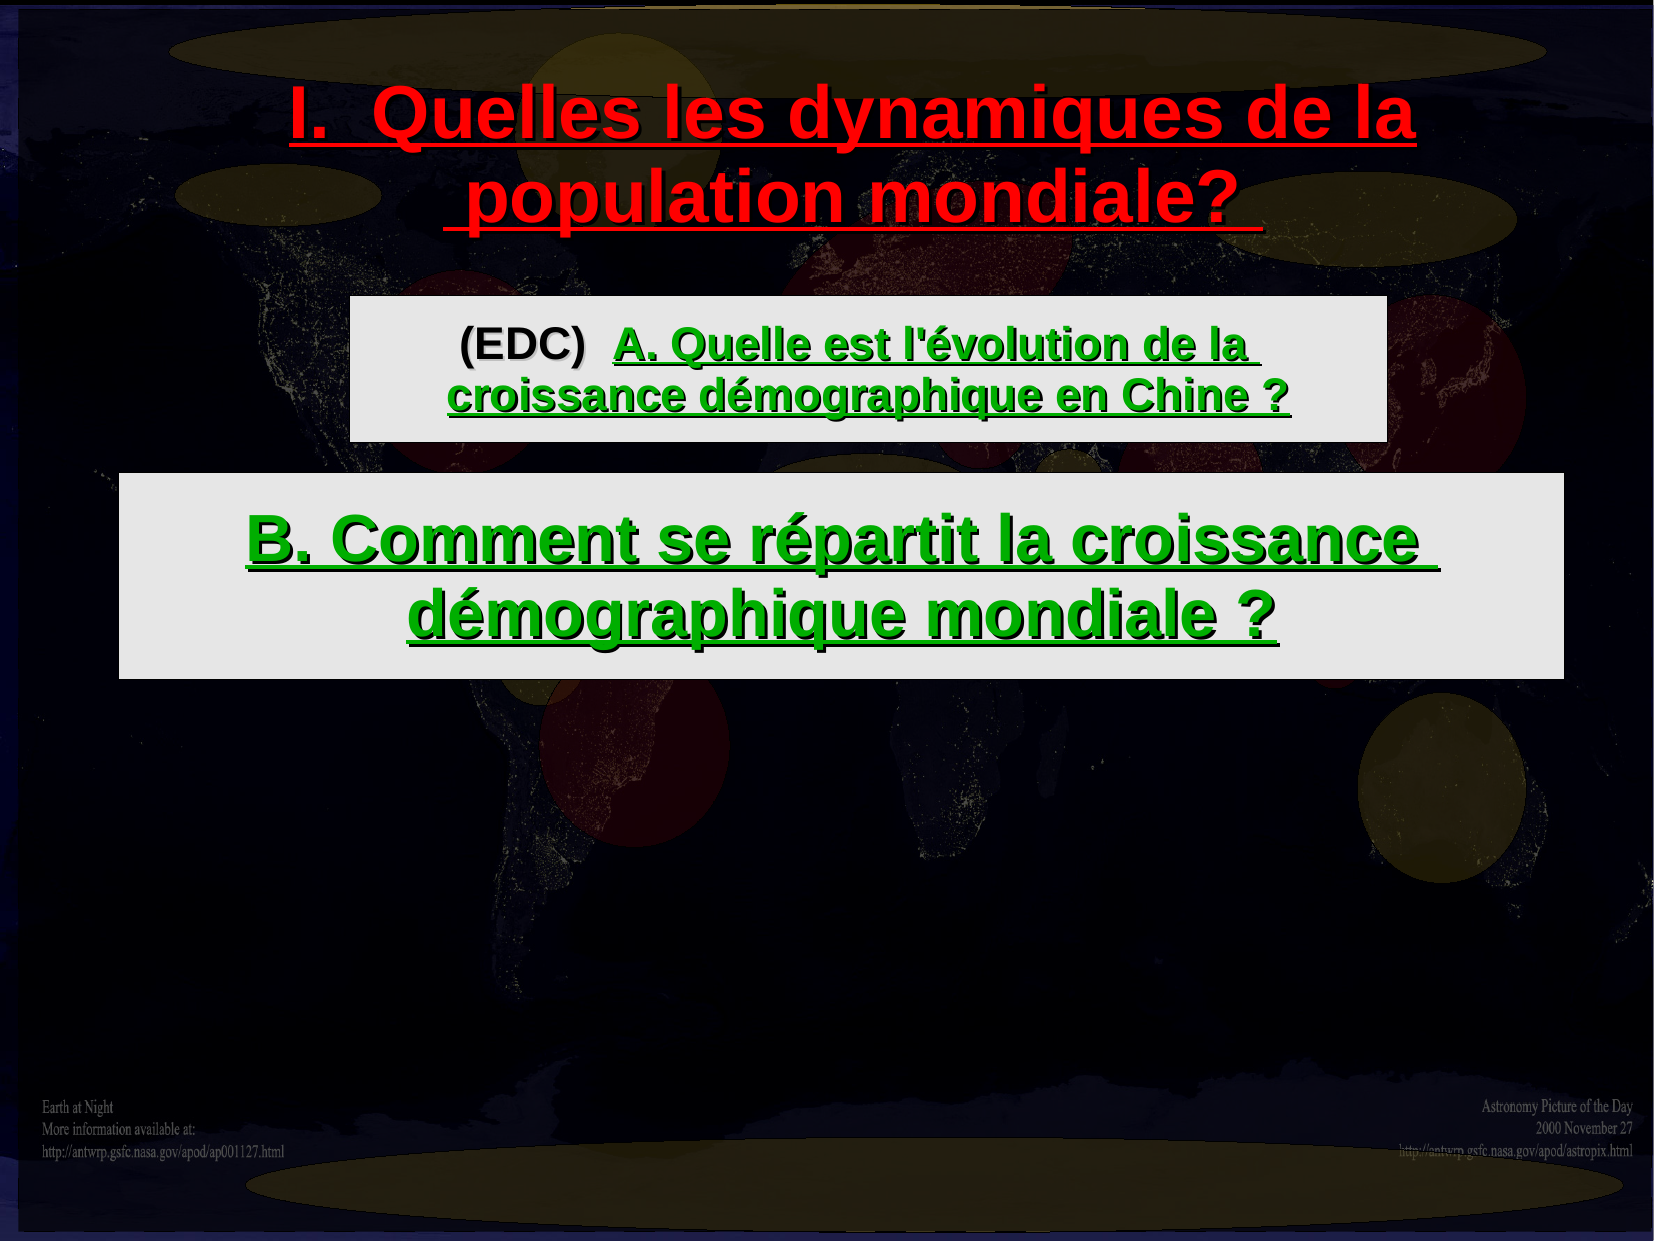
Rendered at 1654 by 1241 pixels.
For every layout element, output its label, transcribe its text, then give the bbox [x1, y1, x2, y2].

text_box [18, 3, 1652, 1233]
text_box I. Quelles les dynamiques de la population mondiale? [58, 70, 1649, 239]
picture [0, 5, 1654, 1241]
text_box B. Comment se répartit la croissance démographique mondiale ? [118, 472, 1565, 680]
text_box (EDC) A. Quelle est l'évolution de la croissance démographique en Chine ? [349, 295, 1388, 443]
